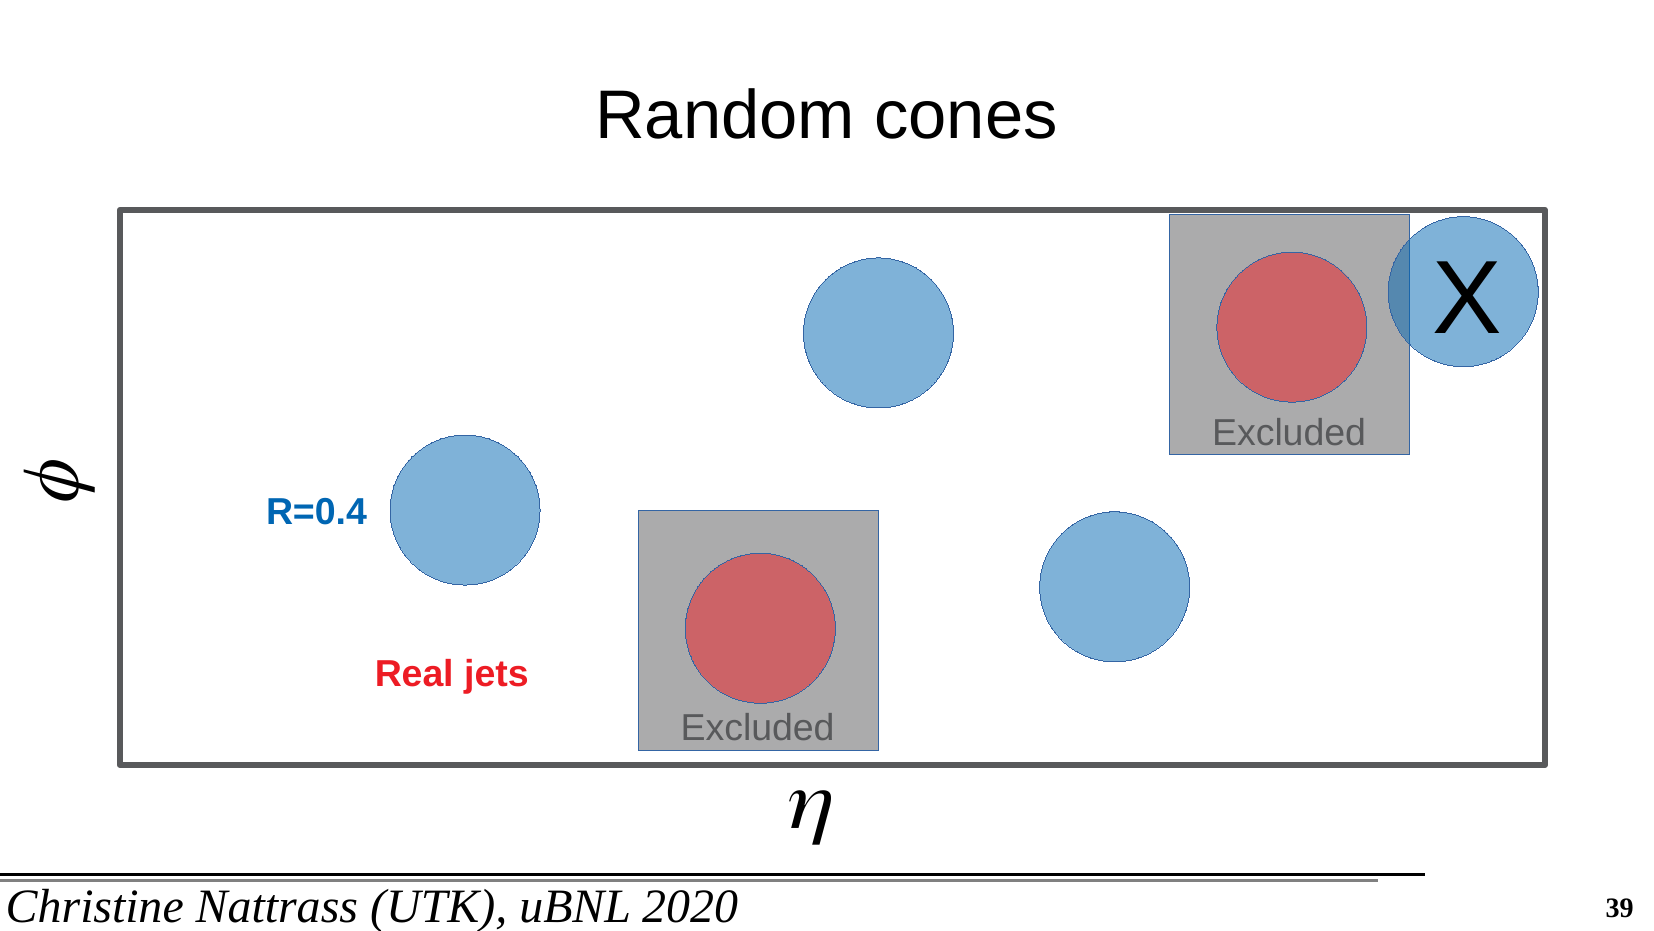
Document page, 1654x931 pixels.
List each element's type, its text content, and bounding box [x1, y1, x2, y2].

text_box Real jets [360, 645, 556, 702]
chart [21, 456, 101, 515]
text_box R=0.4 [251, 483, 402, 544]
chart [772, 786, 838, 849]
title Random cones [82, 37, 1571, 193]
text_box Excluded [665, 699, 876, 756]
text_box Excluded [1197, 403, 1408, 461]
text_box [120, 210, 1546, 766]
text_box X [1418, 232, 1546, 364]
